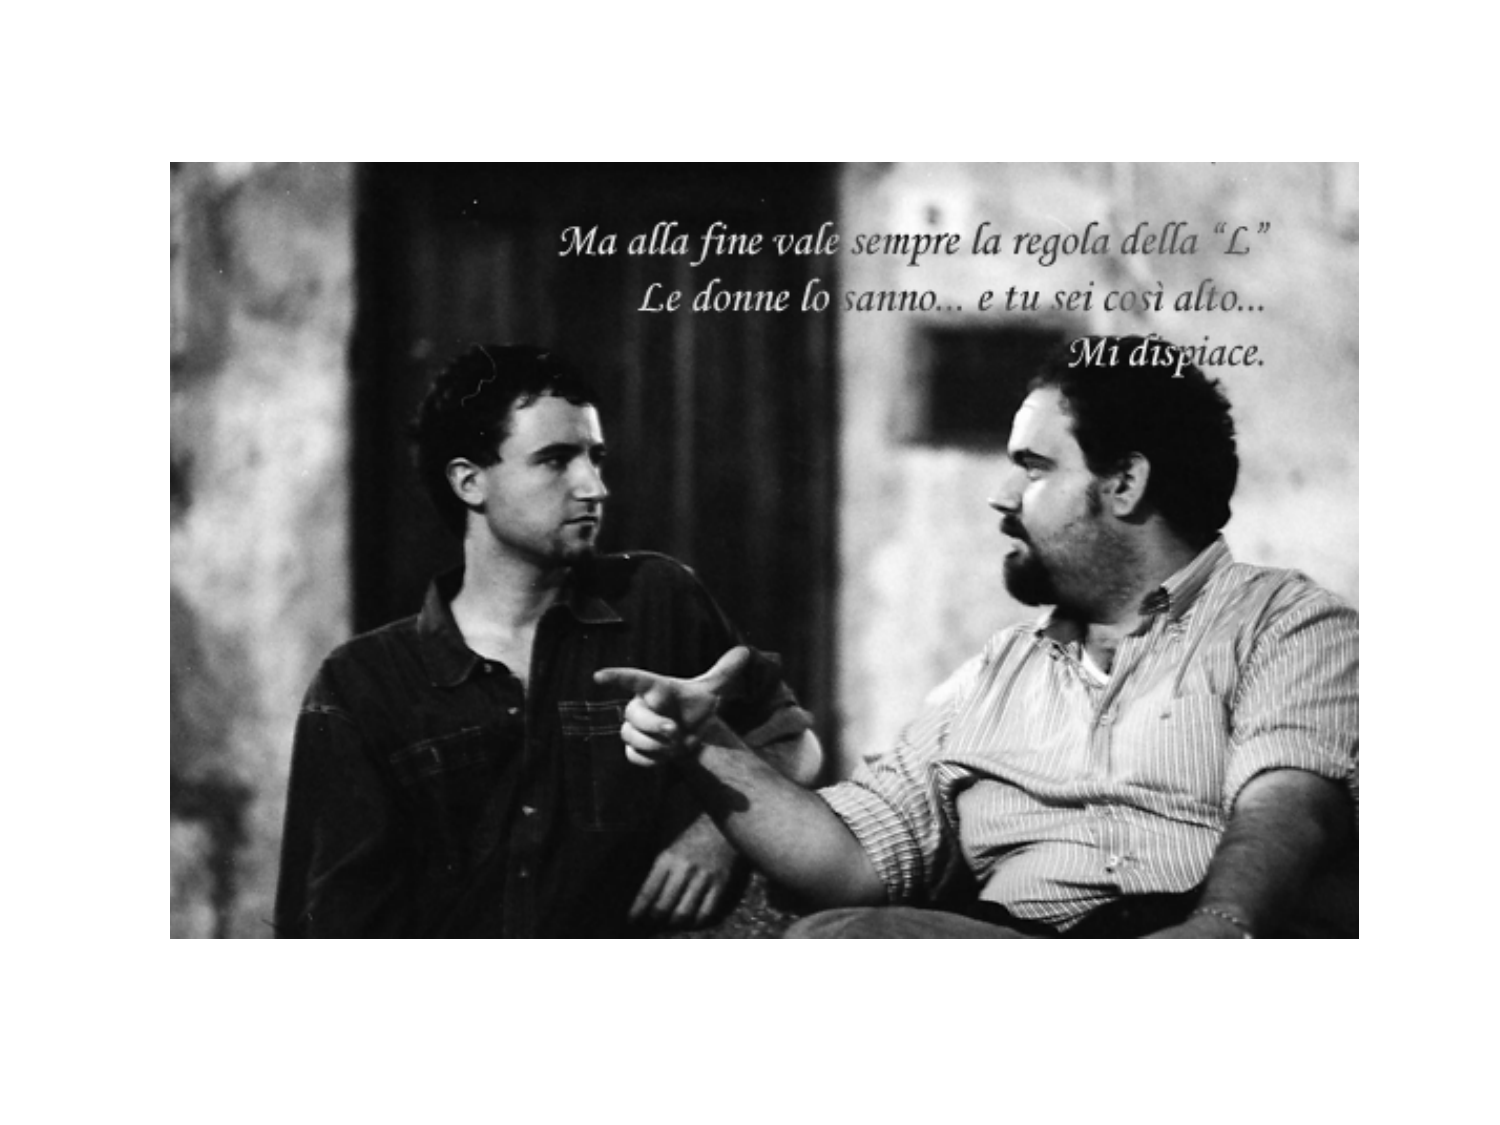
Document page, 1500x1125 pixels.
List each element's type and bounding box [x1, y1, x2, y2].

chart [170, 162, 1359, 939]
